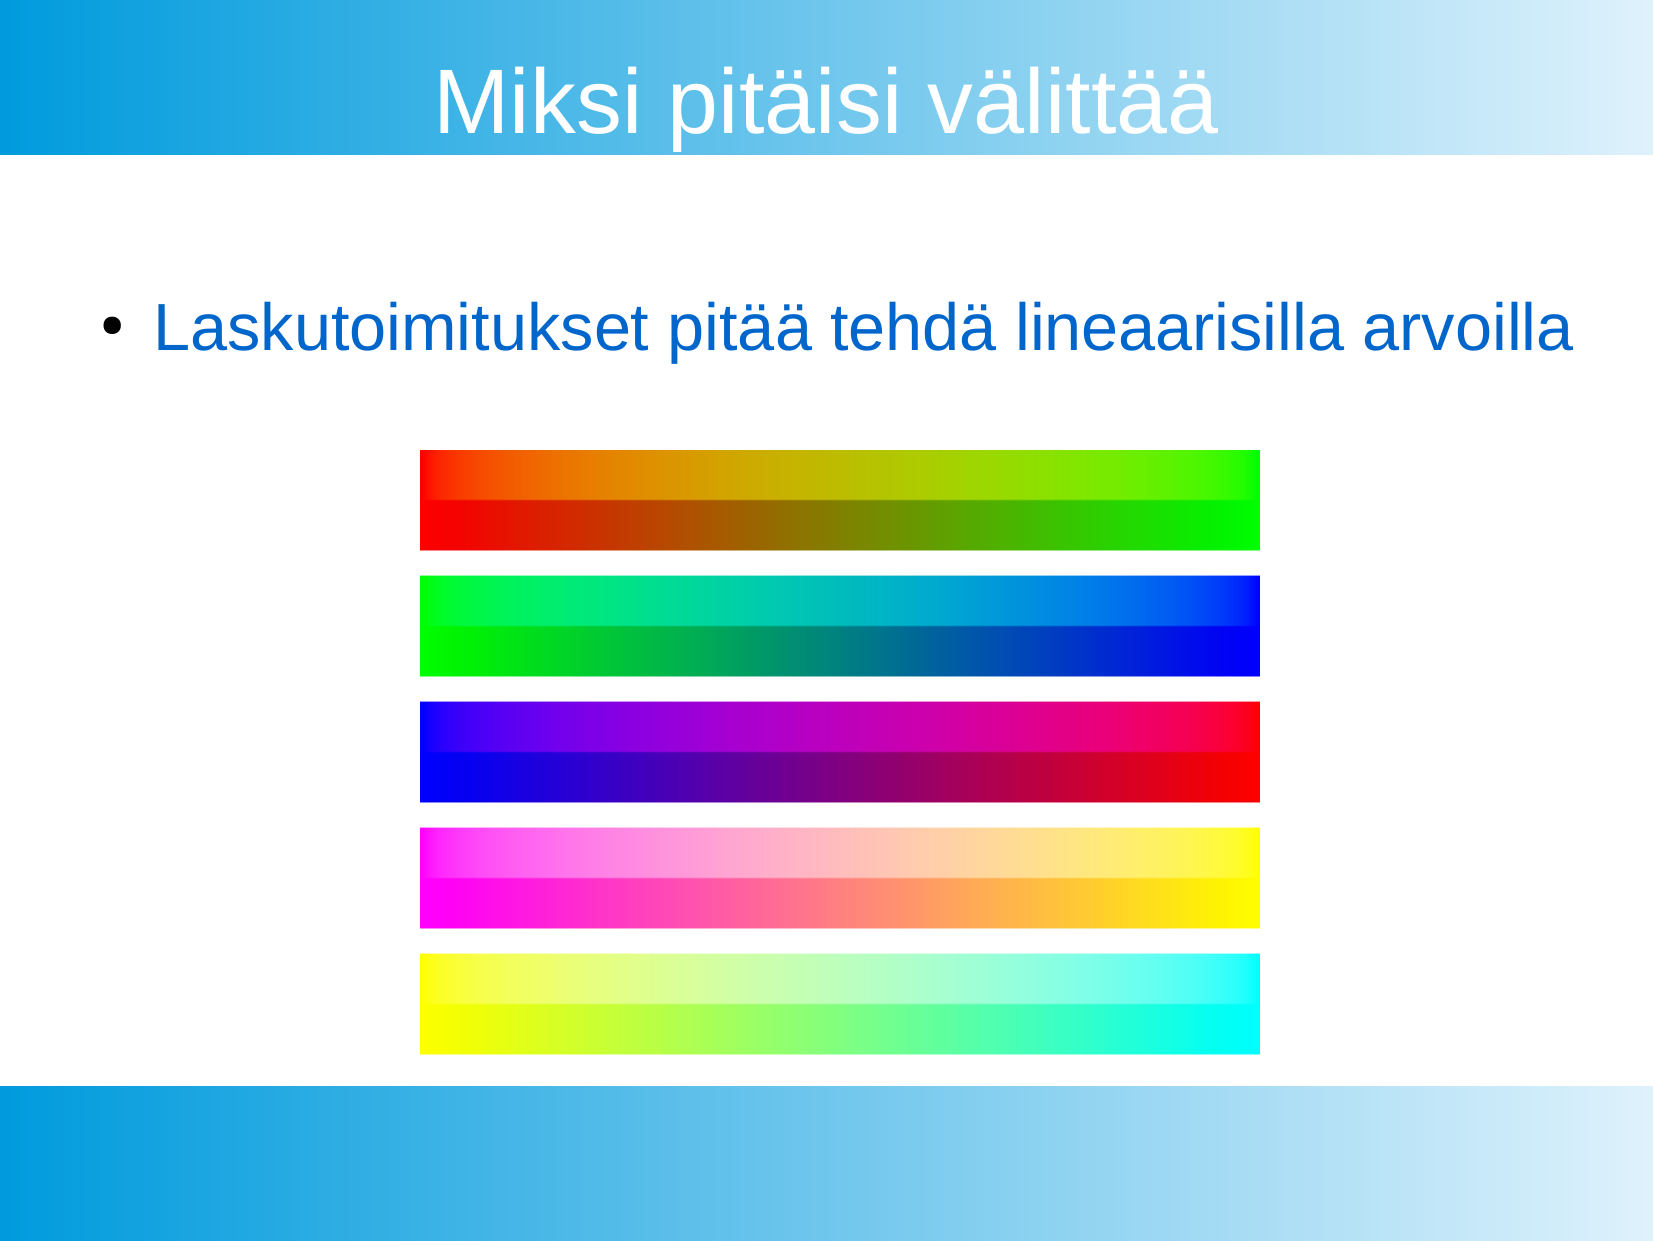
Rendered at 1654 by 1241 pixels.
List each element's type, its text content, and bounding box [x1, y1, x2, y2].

title Miksi pitäisi välittää [82, 49, 1571, 155]
picture [420, 450, 1260, 1081]
list Laskutoimitukset pitää tehdä lineaarisilla arvoilla [82, 290, 1621, 1010]
